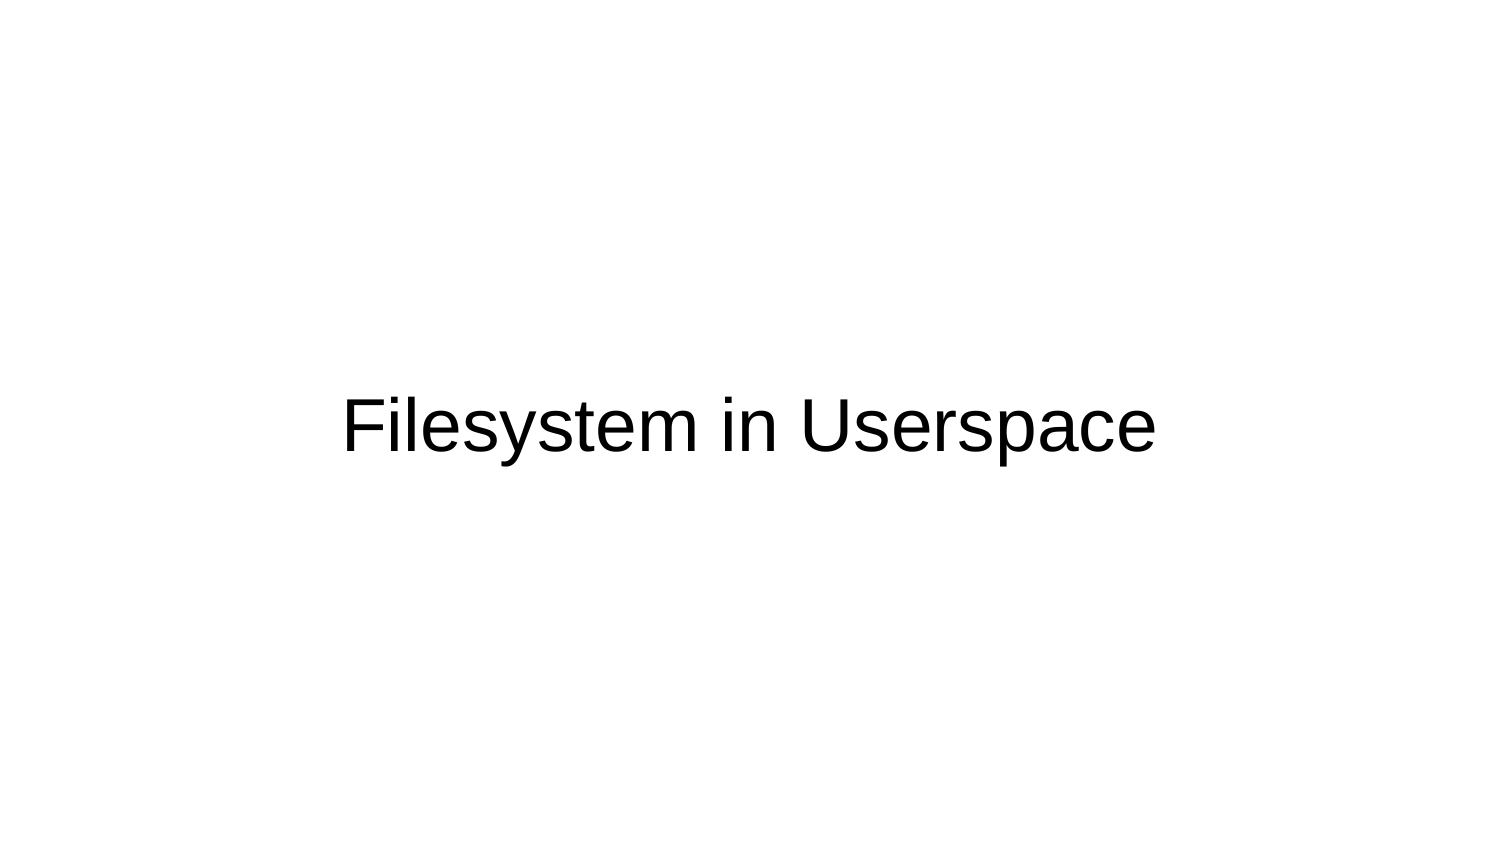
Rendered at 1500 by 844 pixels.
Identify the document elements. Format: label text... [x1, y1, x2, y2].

title Filesystem in Userspace [51, 352, 1449, 491]
